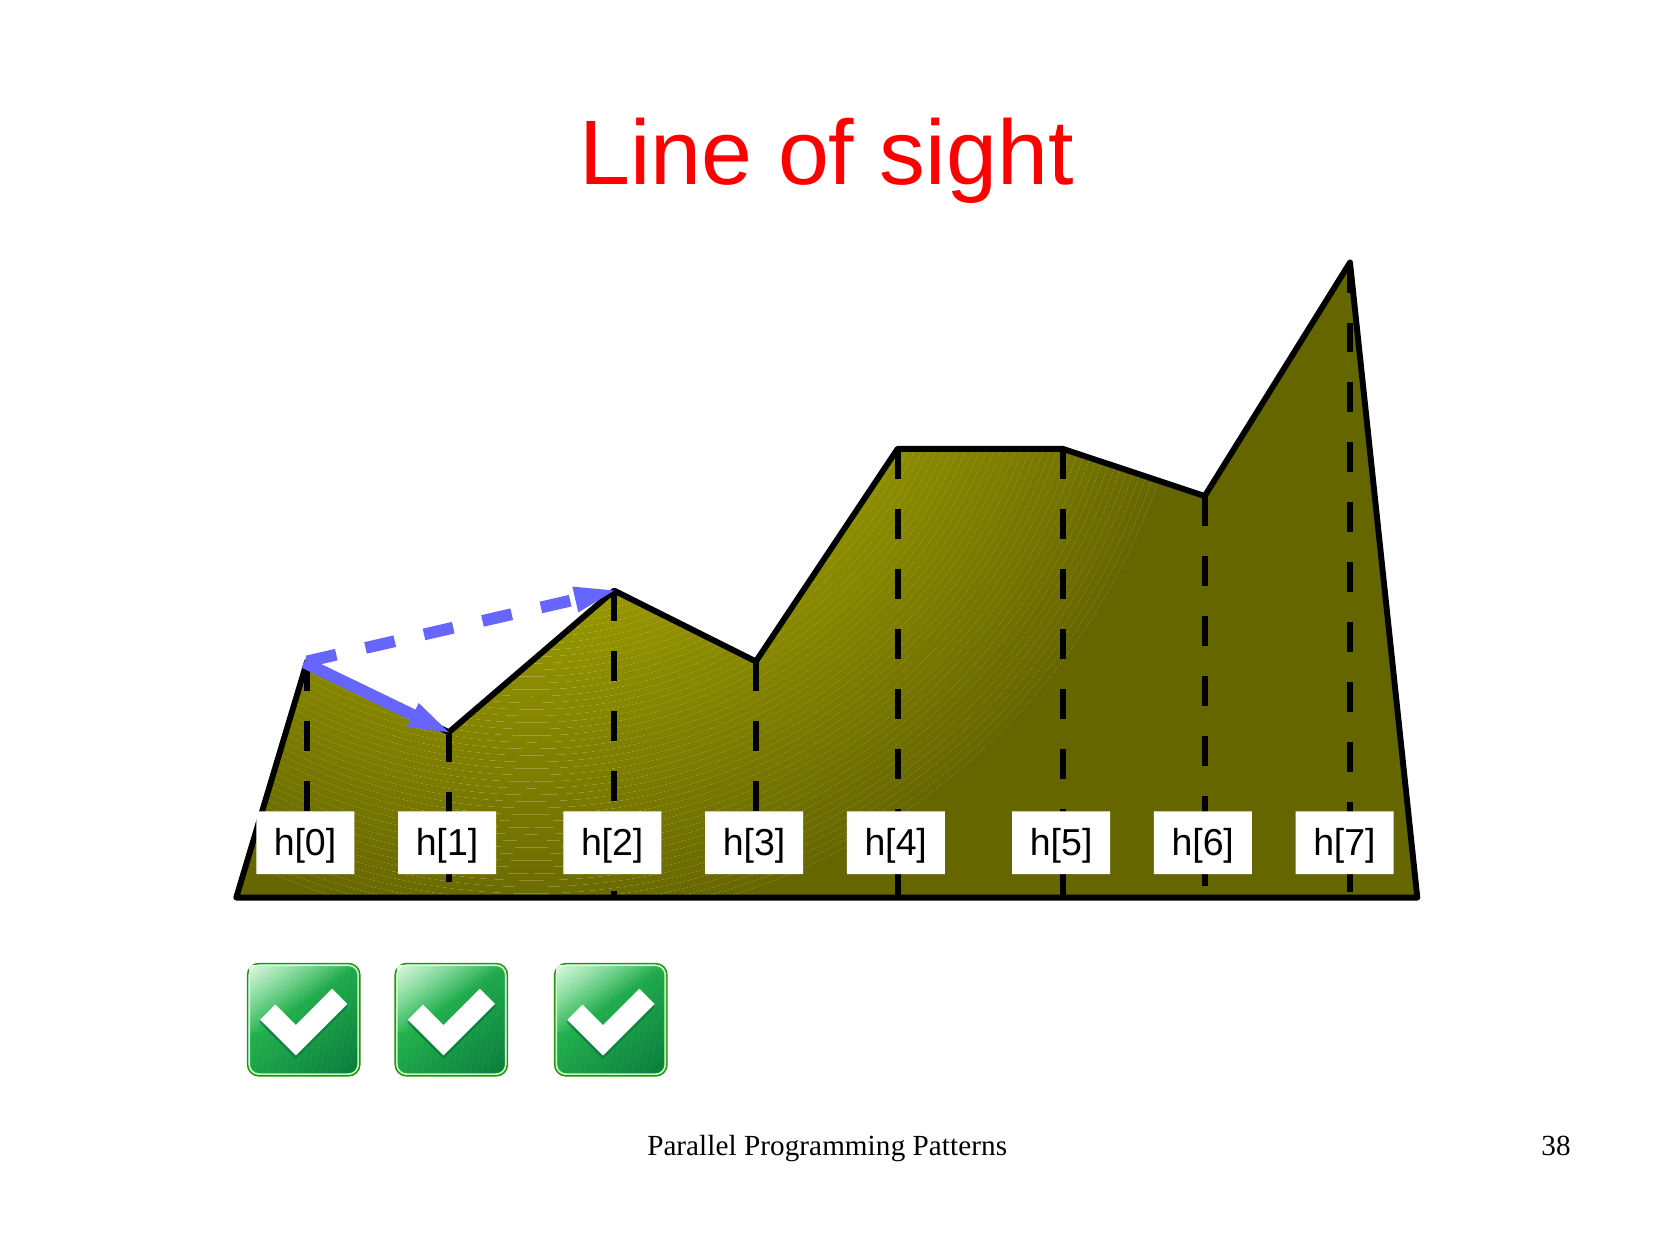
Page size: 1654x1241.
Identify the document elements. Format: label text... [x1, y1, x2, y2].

text_box h[1] [398, 811, 497, 875]
picture [212, 932, 699, 1111]
text_box h[5] [1012, 811, 1111, 875]
text_box h[6] [1153, 811, 1252, 875]
text_box [236, 267, 1418, 898]
text_box h[3] [705, 811, 804, 875]
title Line of sight [82, 49, 1571, 257]
text_box h[7] [1295, 811, 1394, 875]
text_box h[0] [256, 811, 355, 875]
text_box h[2] [563, 811, 662, 875]
text_box h[4] [846, 811, 945, 875]
